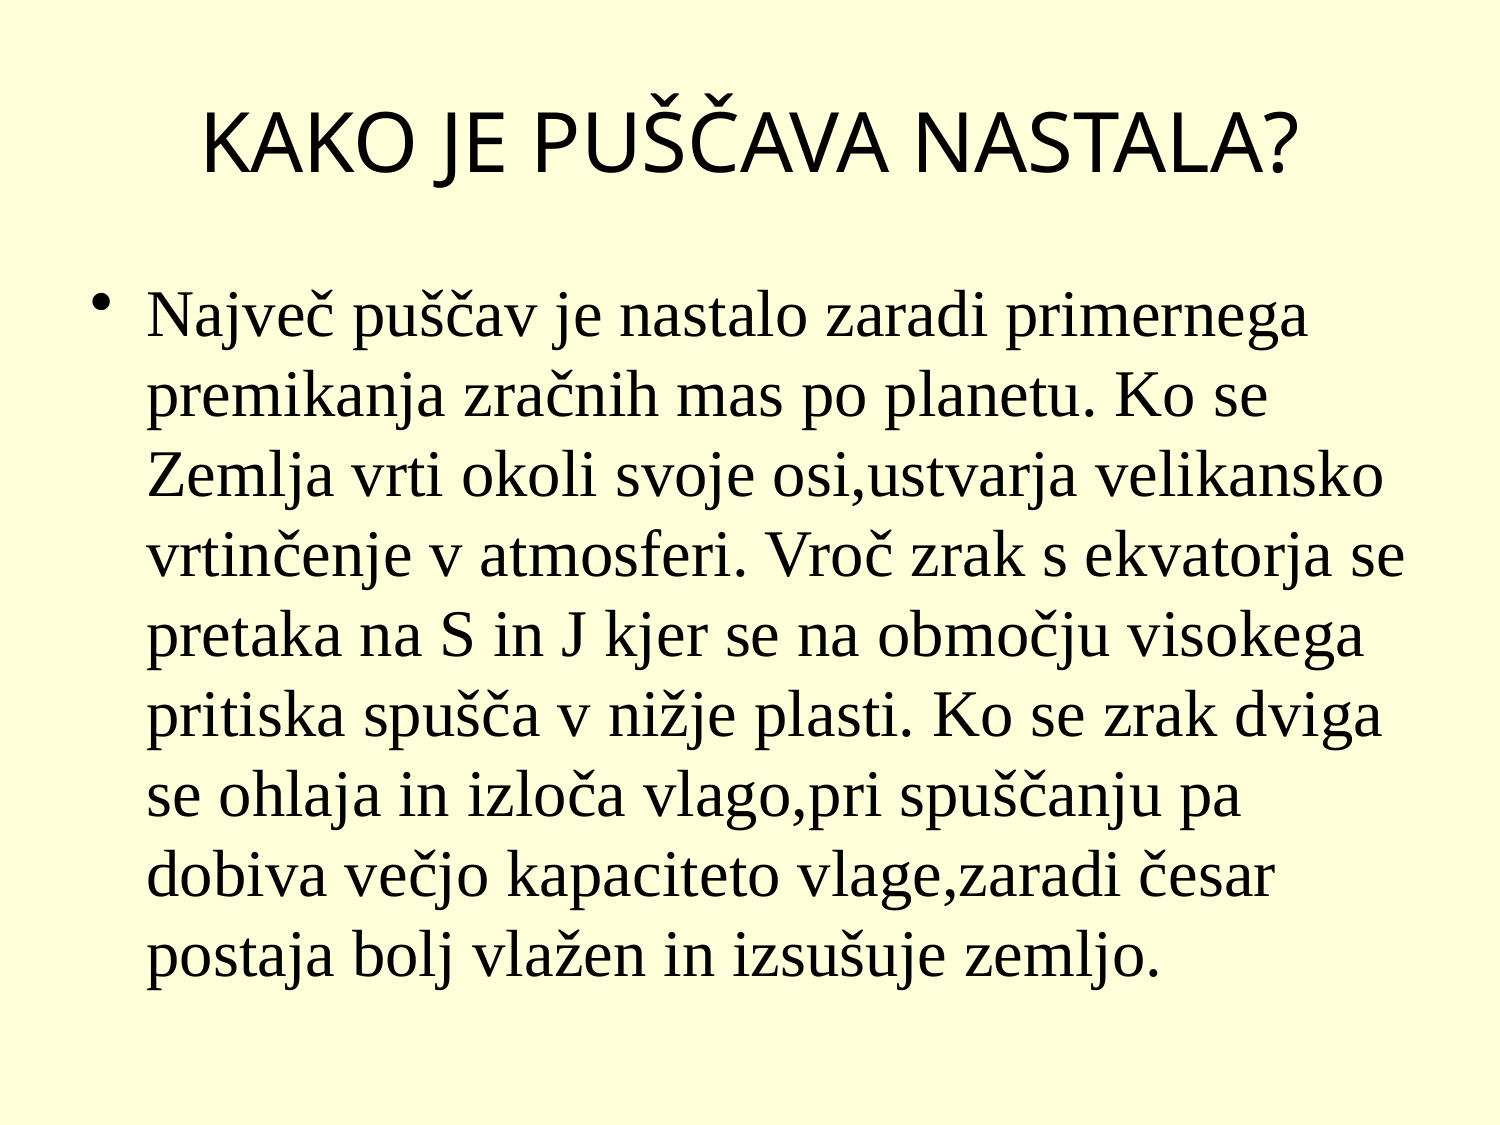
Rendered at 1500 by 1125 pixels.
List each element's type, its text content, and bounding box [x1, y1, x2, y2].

list Največ puščav je nastalo zaradi primernega premikanja zračnih mas po planetu. Ko se Zemlja vrti okoli svoje osi,ustvarja velikansko vrtinčenje v atmosferi. Vroč zrak s ekvatorja se pretaka na S in J kjer se na območju visokega pritiska spušča v nižje plasti. Ko se zrak dviga se ohlaja in izloča vlago,pri spuščanju pa dobiva večjo kapaciteto vlage,zaradi česar postaja bolj vlažen in izsušuje zemljo. [75, 262, 1425, 1005]
title KAKO JE PUŠČAVA NASTALA? [75, 45, 1425, 233]
